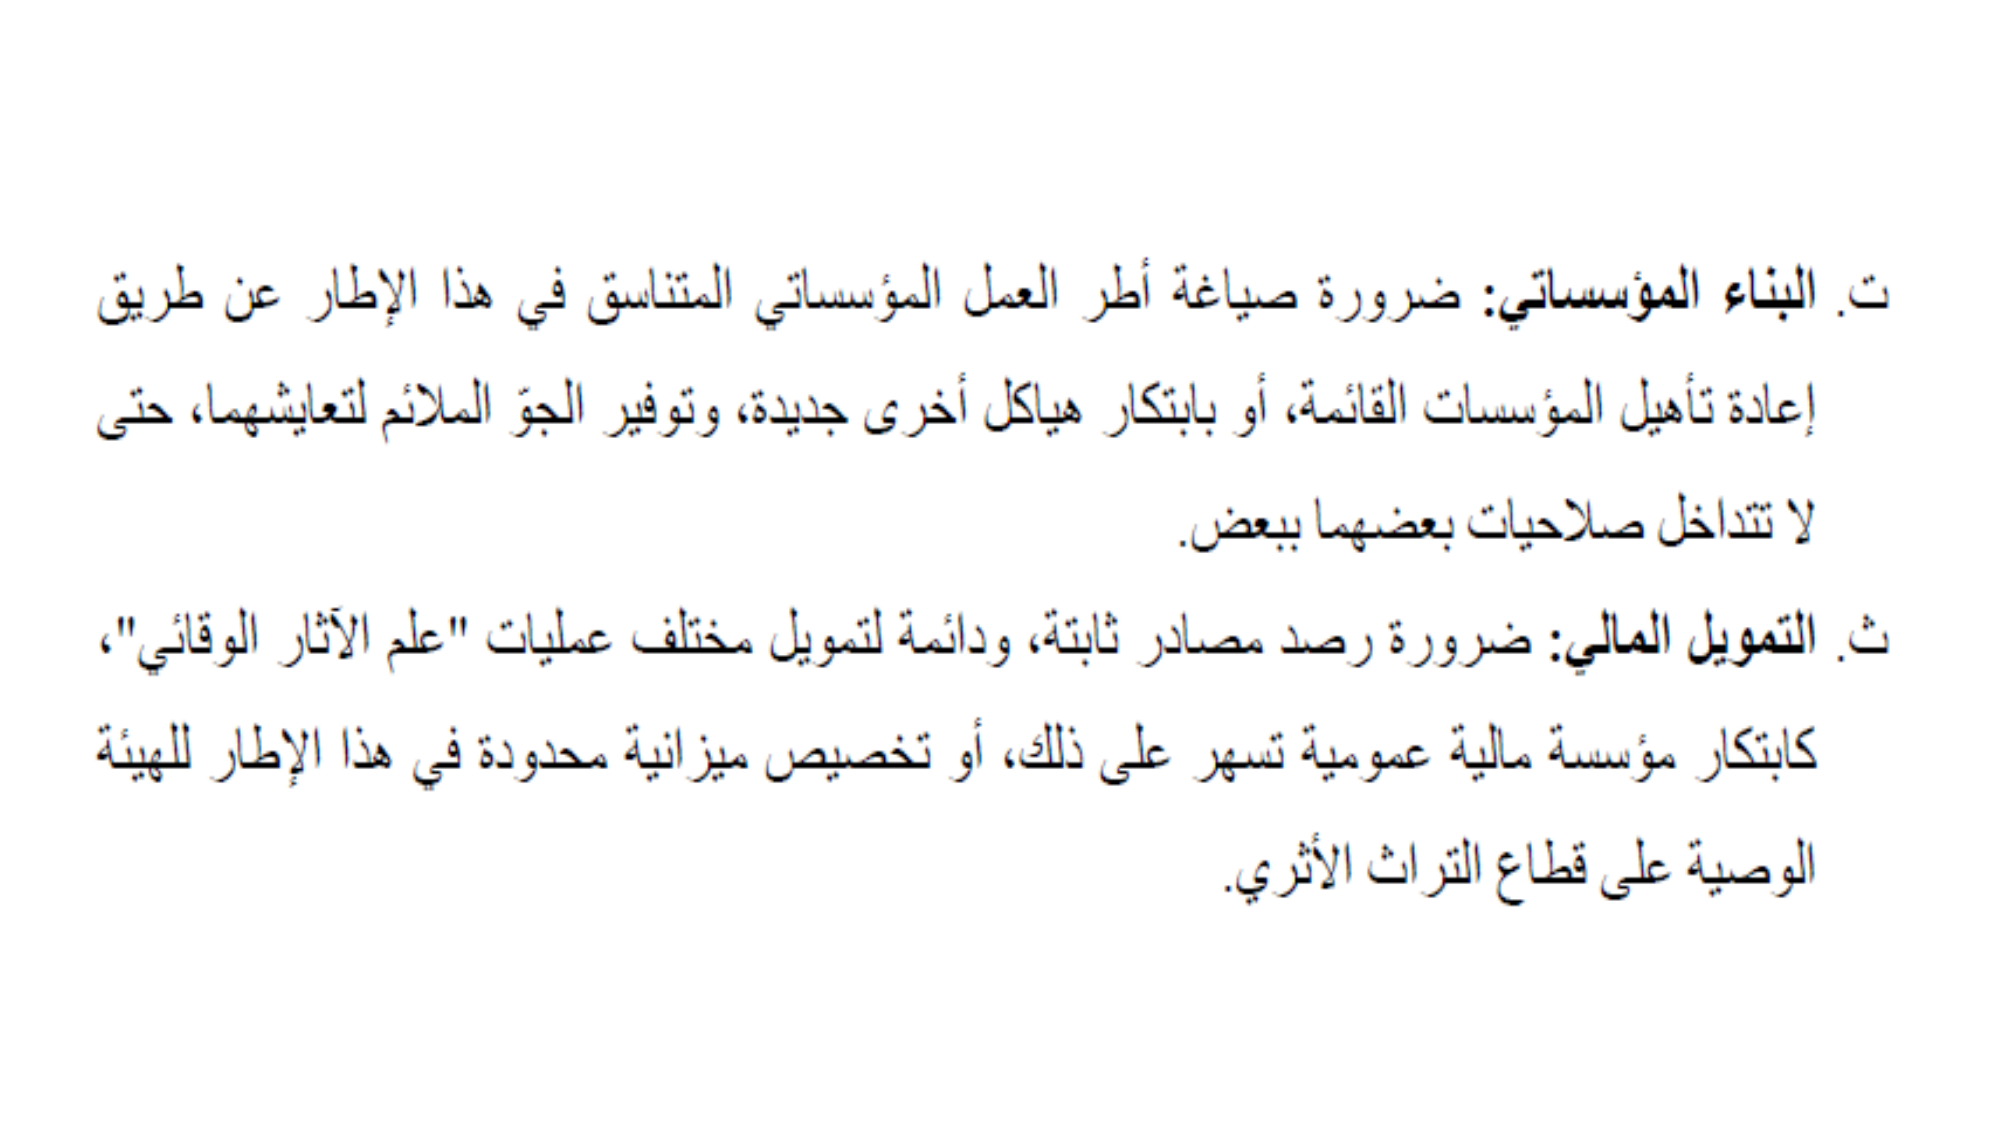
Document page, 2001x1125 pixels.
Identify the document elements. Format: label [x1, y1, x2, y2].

picture [63, 222, 1937, 969]
